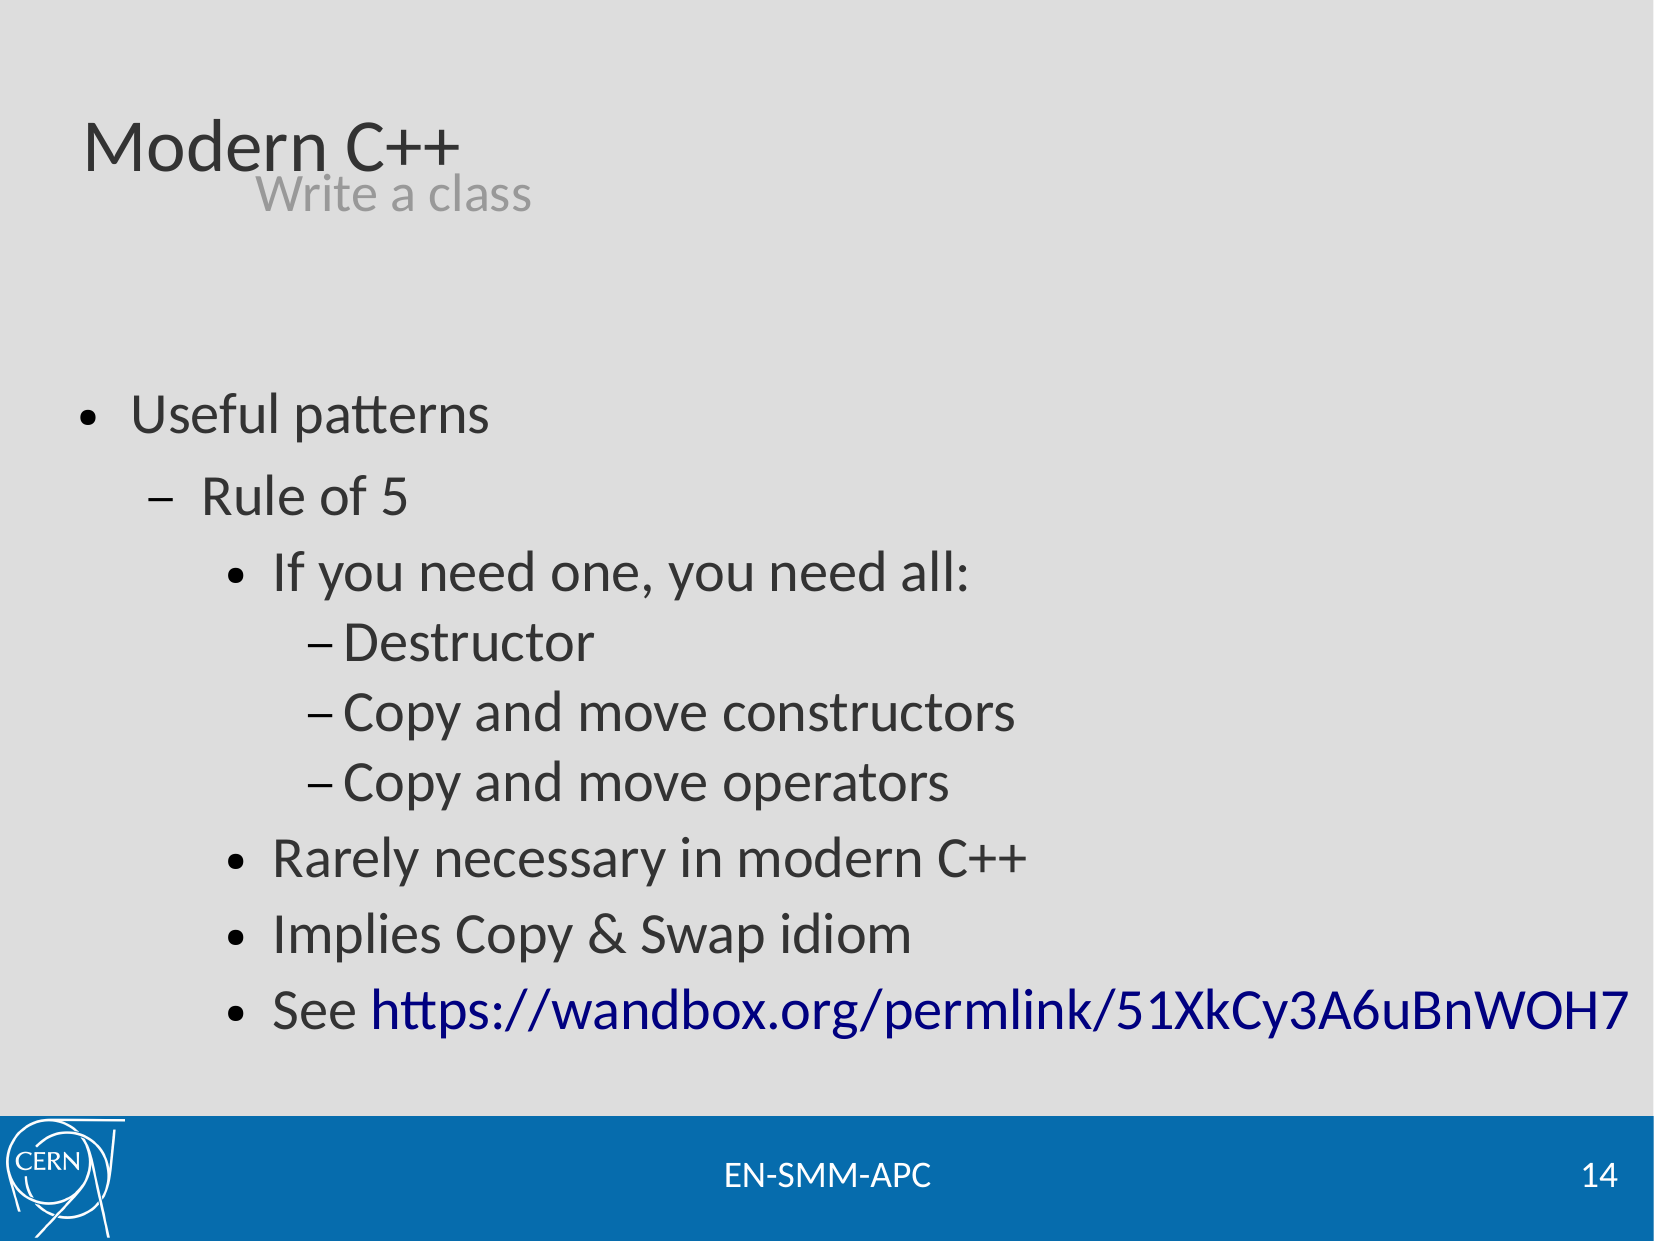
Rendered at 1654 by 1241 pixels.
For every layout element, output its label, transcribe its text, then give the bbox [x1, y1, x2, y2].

title Write a class [23, 118, 766, 278]
list Useful patterns Rule of 5 If you need one, you need all: Destructor Copy and move constructors Copy and move operators Rarely necessary in modern C++ Implies Copy & Swap idiom See https://wandbox.org/permlink/51XkCy3A6uBnWOH7 [60, 390, 1654, 1096]
picture [6, 1118, 125, 1238]
title Modern C++ [82, 49, 1571, 257]
